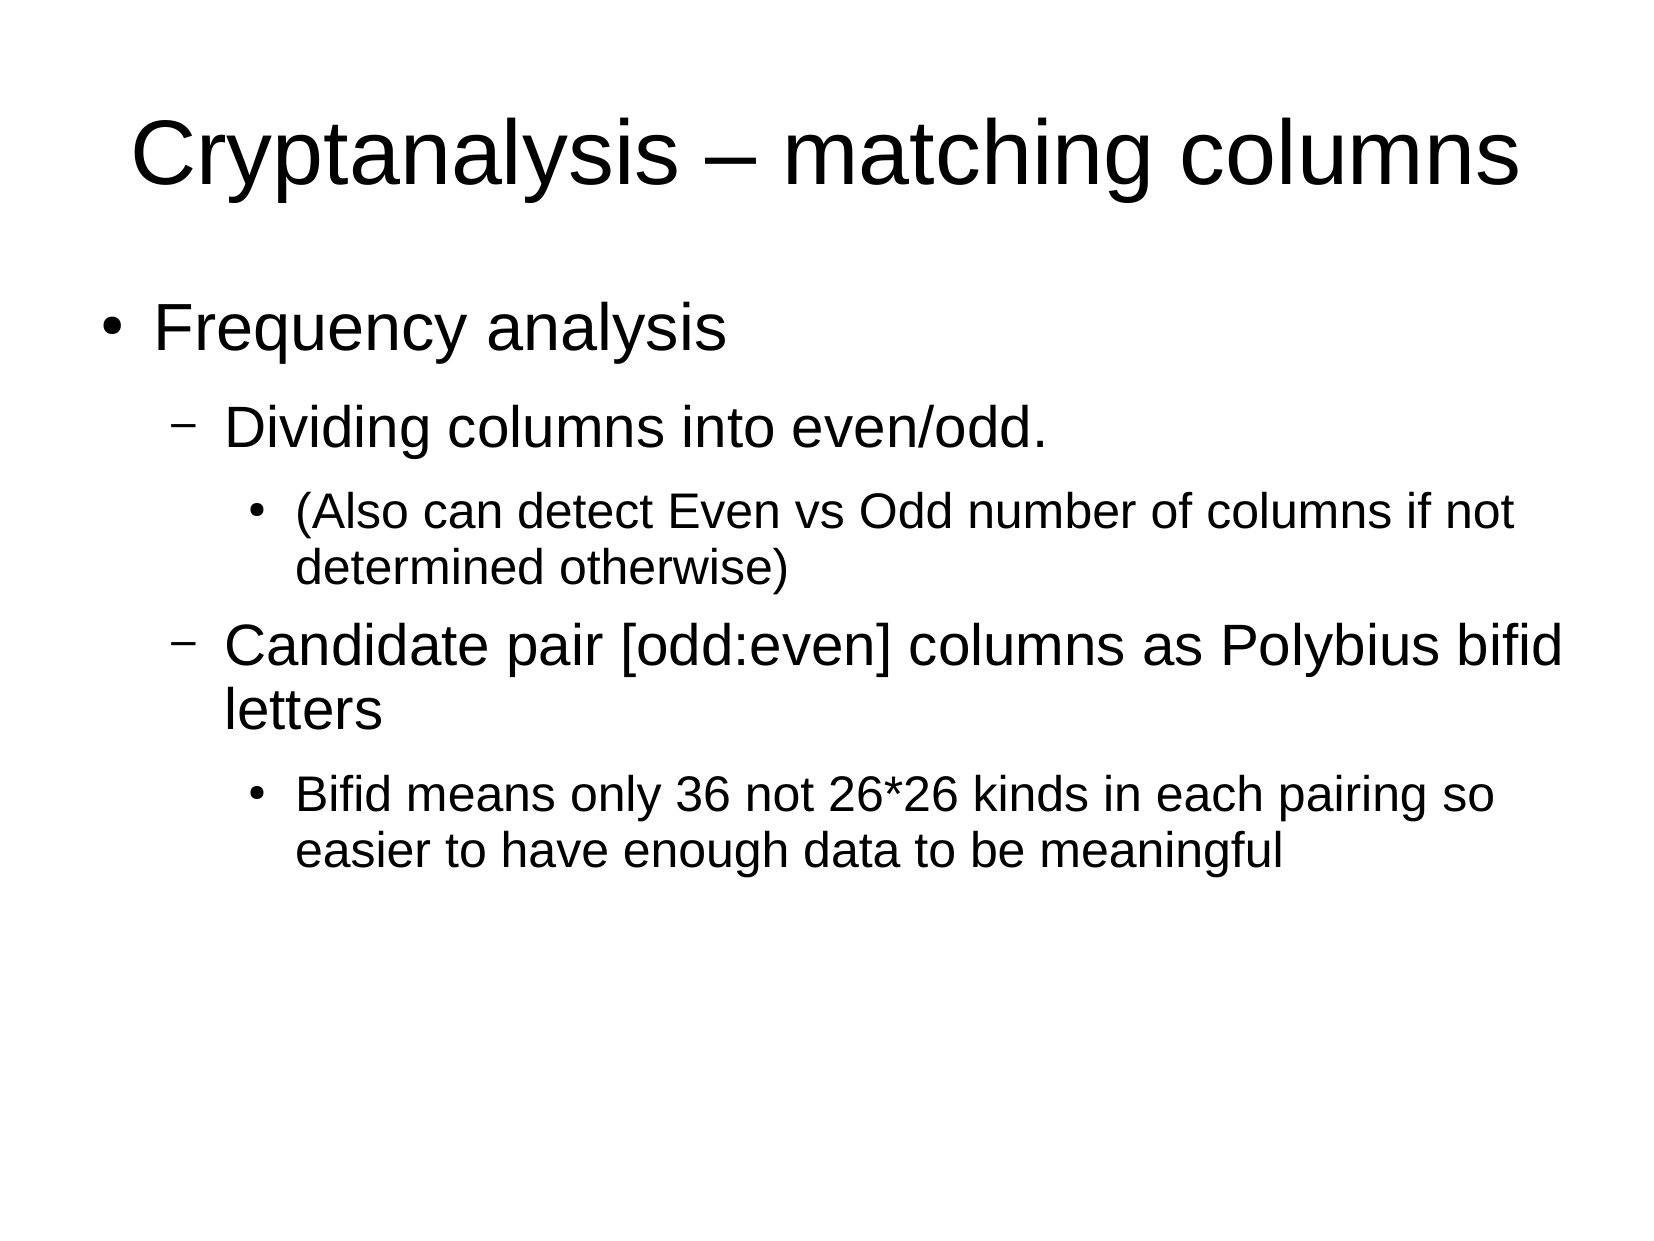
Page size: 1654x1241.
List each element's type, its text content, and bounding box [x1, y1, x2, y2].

list Frequency analysis Dividing columns into even/odd. (Also can detect Even vs Odd number of columns if not determined otherwise) Candidate pair [odd:even] columns as Polybius bifid letters Bifid means only 36 not 26*26 kinds in each pairing so easier to have enough data to be meaningful [82, 290, 1571, 1010]
title Cryptanalysis – matching columns [82, 49, 1571, 257]
